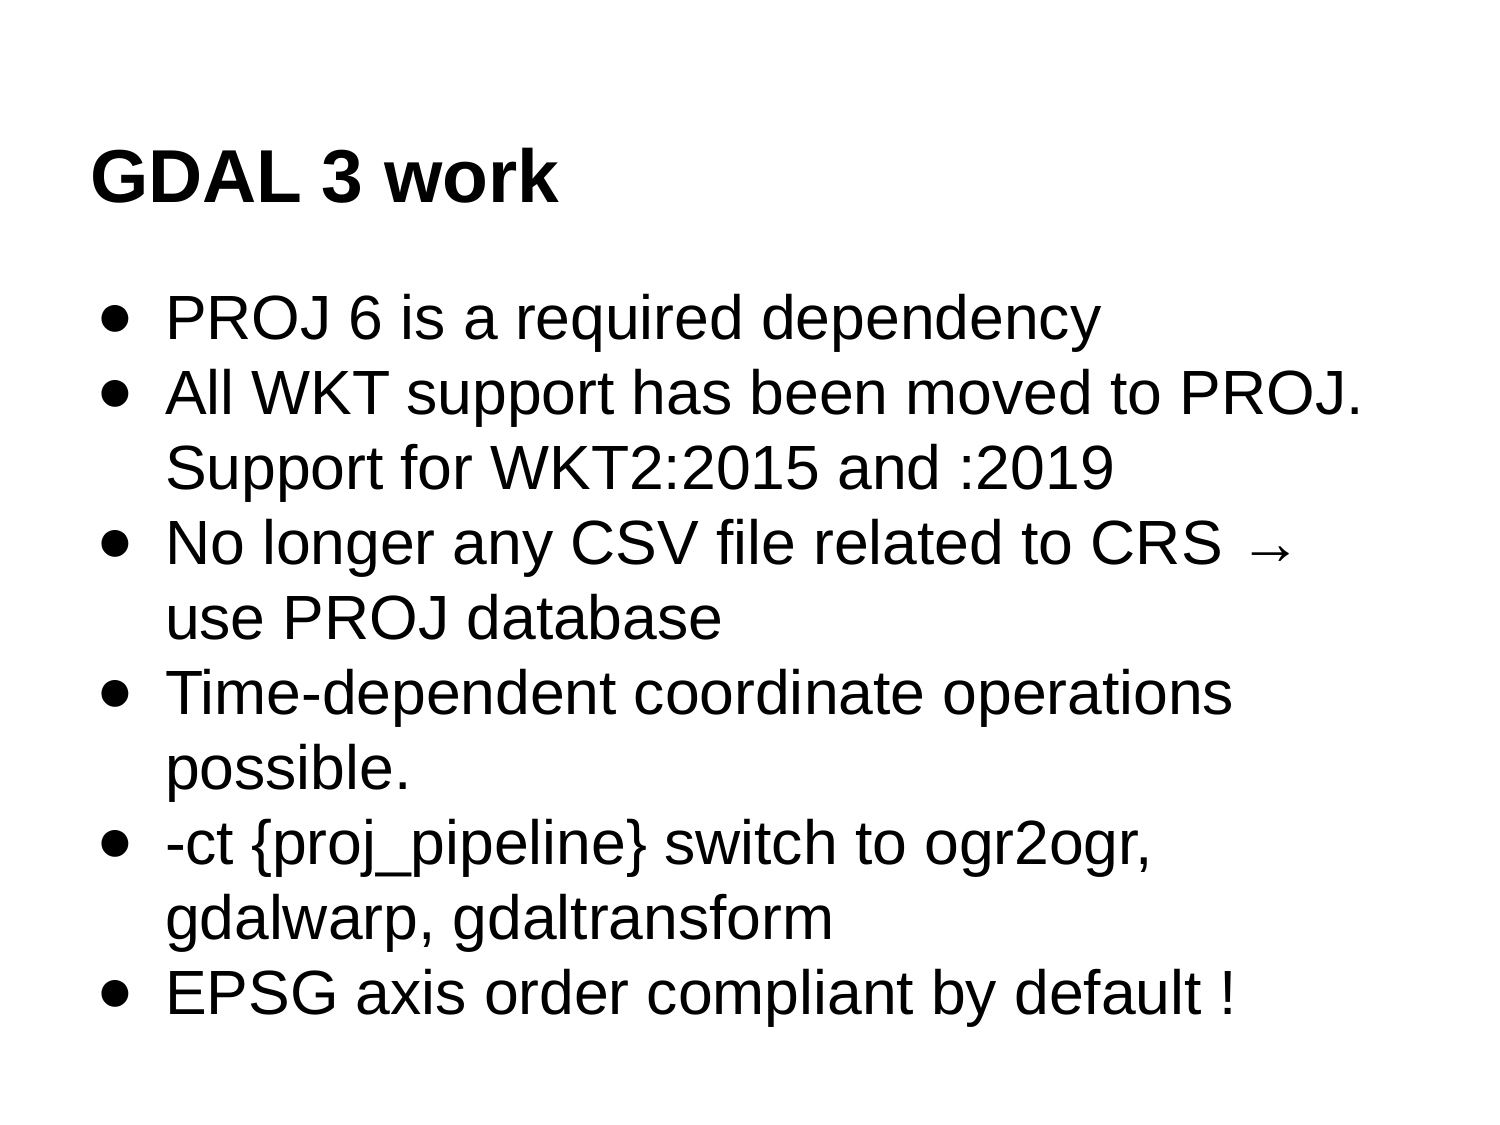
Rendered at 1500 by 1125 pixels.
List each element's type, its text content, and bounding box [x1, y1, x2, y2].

list PROJ 6 is a required dependency All WKT support has been moved to PROJ. Support for WKT2:2015 and :2019 No longer any CSV file related to CRS → use PROJ database Time-dependent coordinate operations possible. -ct {proj_pipeline} switch to ogr2ogr, gdalwarp, gdaltransform EPSG axis order compliant by default ! [75, 262, 1425, 1078]
title GDAL 3 work [75, 45, 1425, 233]
